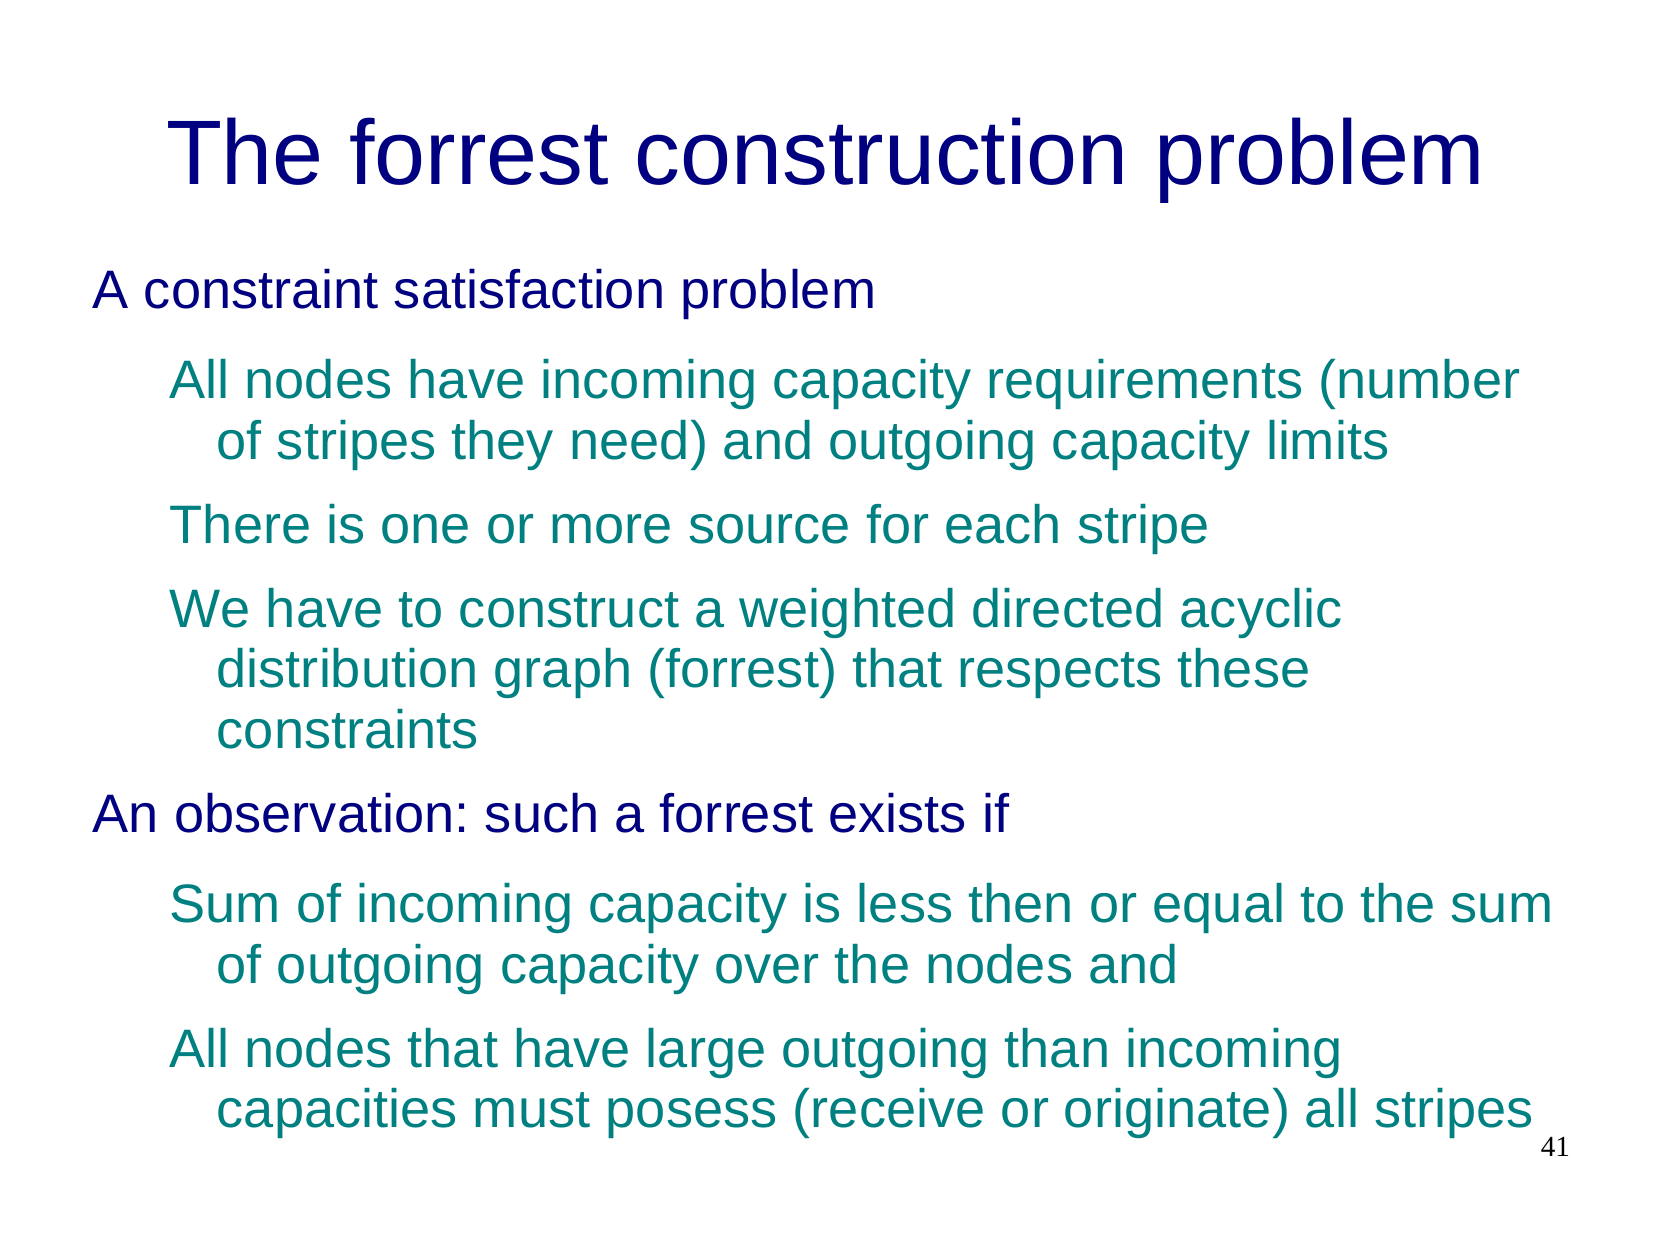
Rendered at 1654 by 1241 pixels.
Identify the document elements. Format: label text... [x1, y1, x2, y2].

title The forrest construction problem [82, 49, 1571, 257]
list A constraint satisfaction problem All nodes have incoming capacity requirements (number of stripes they need) and outgoing capacity limits There is one or more source for each stripe We have to construct a weighted directed acyclic distribution graph (forrest) that respects these constraints An observation: such a forrest exists if Sum of incoming capacity is less then or equal to the sum of outgoing capacity over the nodes and All nodes that have large outgoing than incoming capacities must posess (receive or originate) all stripes [75, 259, 1563, 1201]
